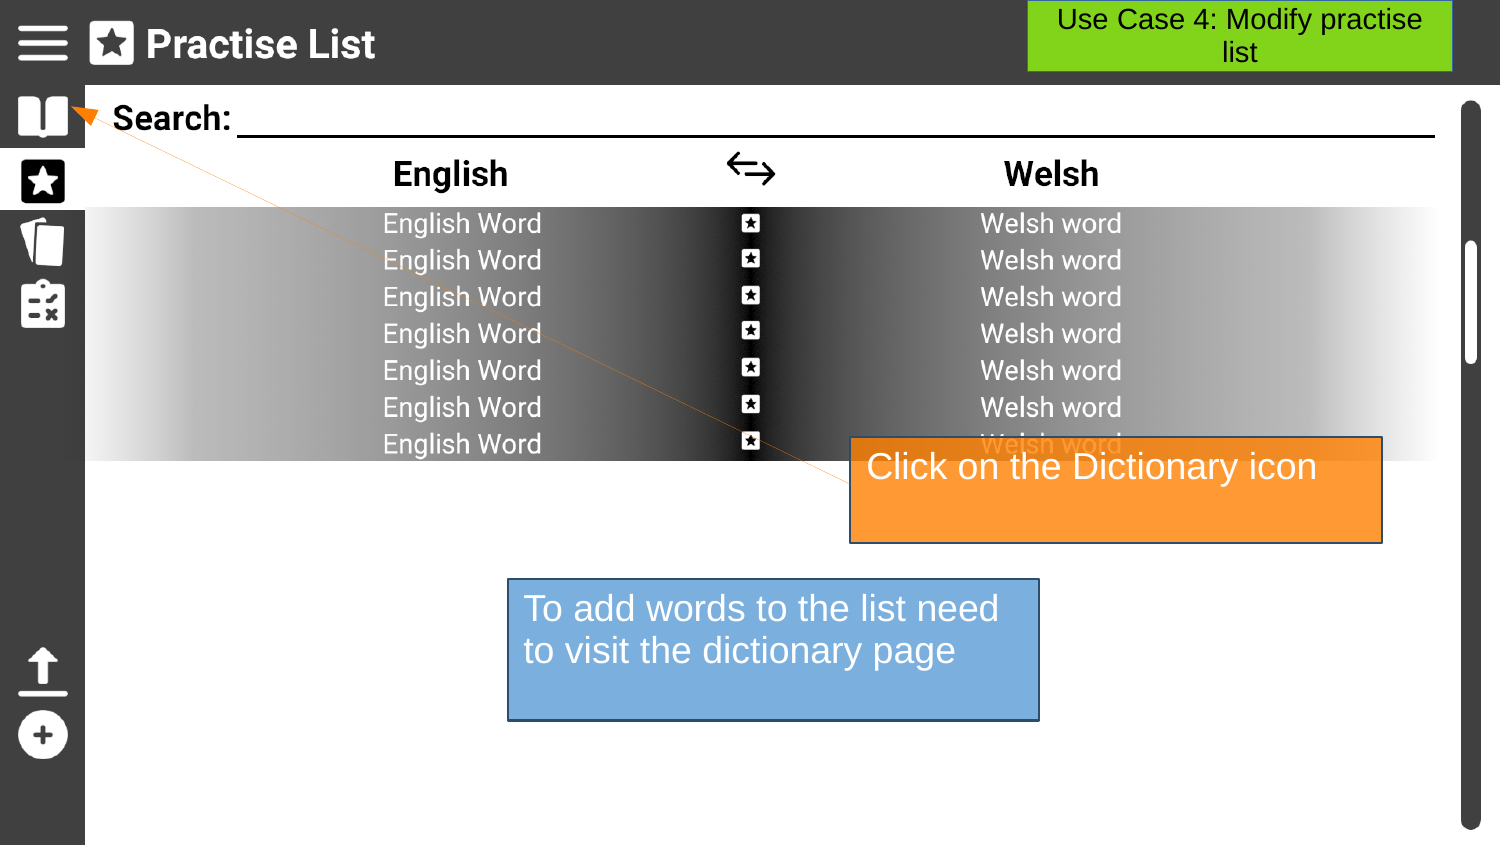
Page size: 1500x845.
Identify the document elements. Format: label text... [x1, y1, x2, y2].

picture [0, 0, 1500, 845]
text_box Use Case 4: Modify practise list [1027, 0, 1453, 72]
text_box To add words to the list need to visit the dictionary page [507, 578, 1040, 721]
text_box Click on the Dictionary icon [850, 437, 1383, 544]
